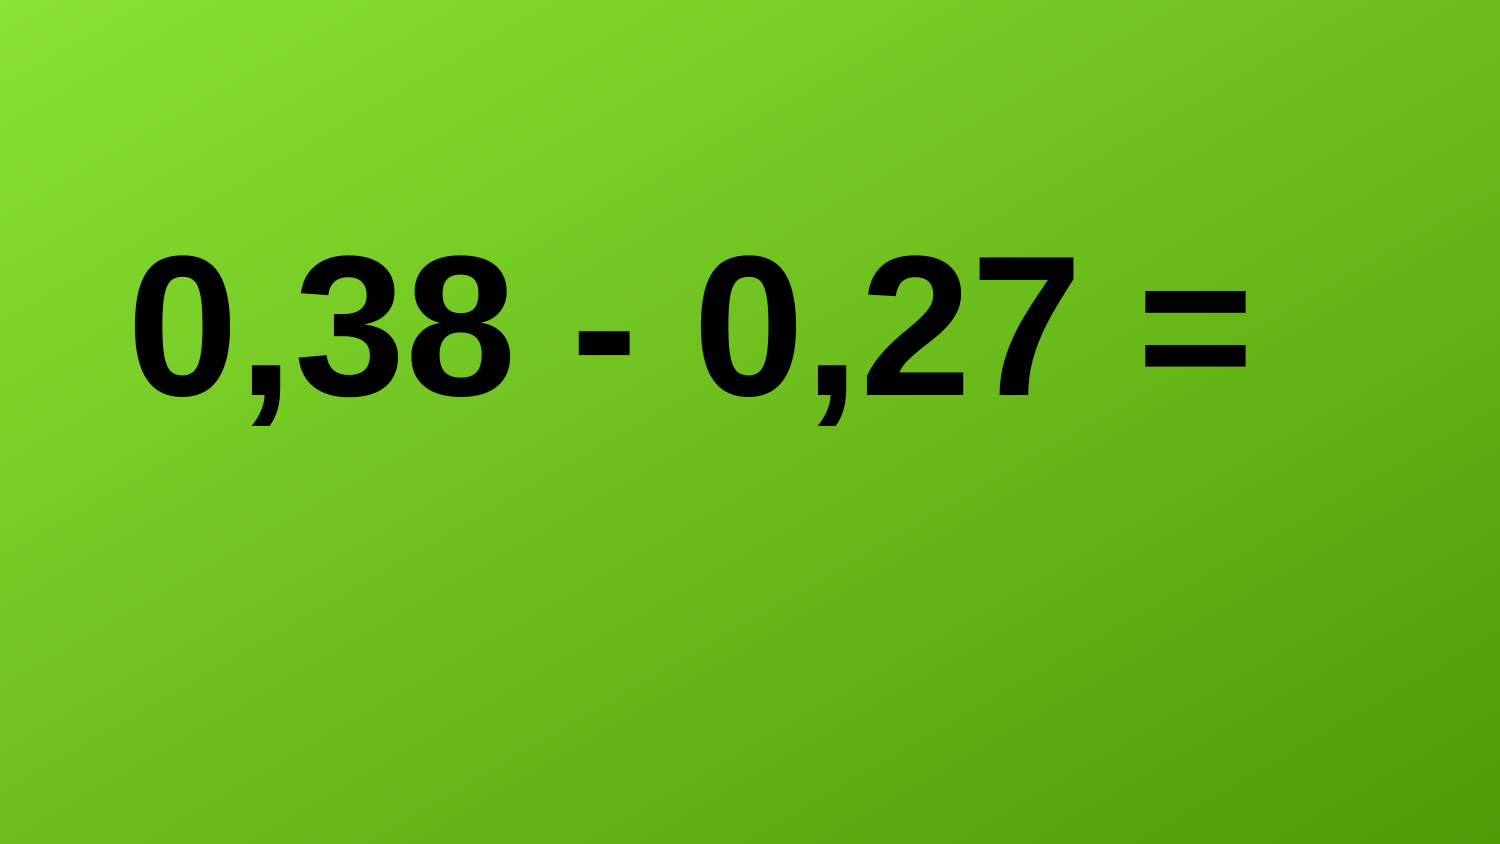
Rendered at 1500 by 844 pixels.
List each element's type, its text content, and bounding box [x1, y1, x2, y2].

title 0,38 - 0,27 = [112, 259, 1388, 450]
